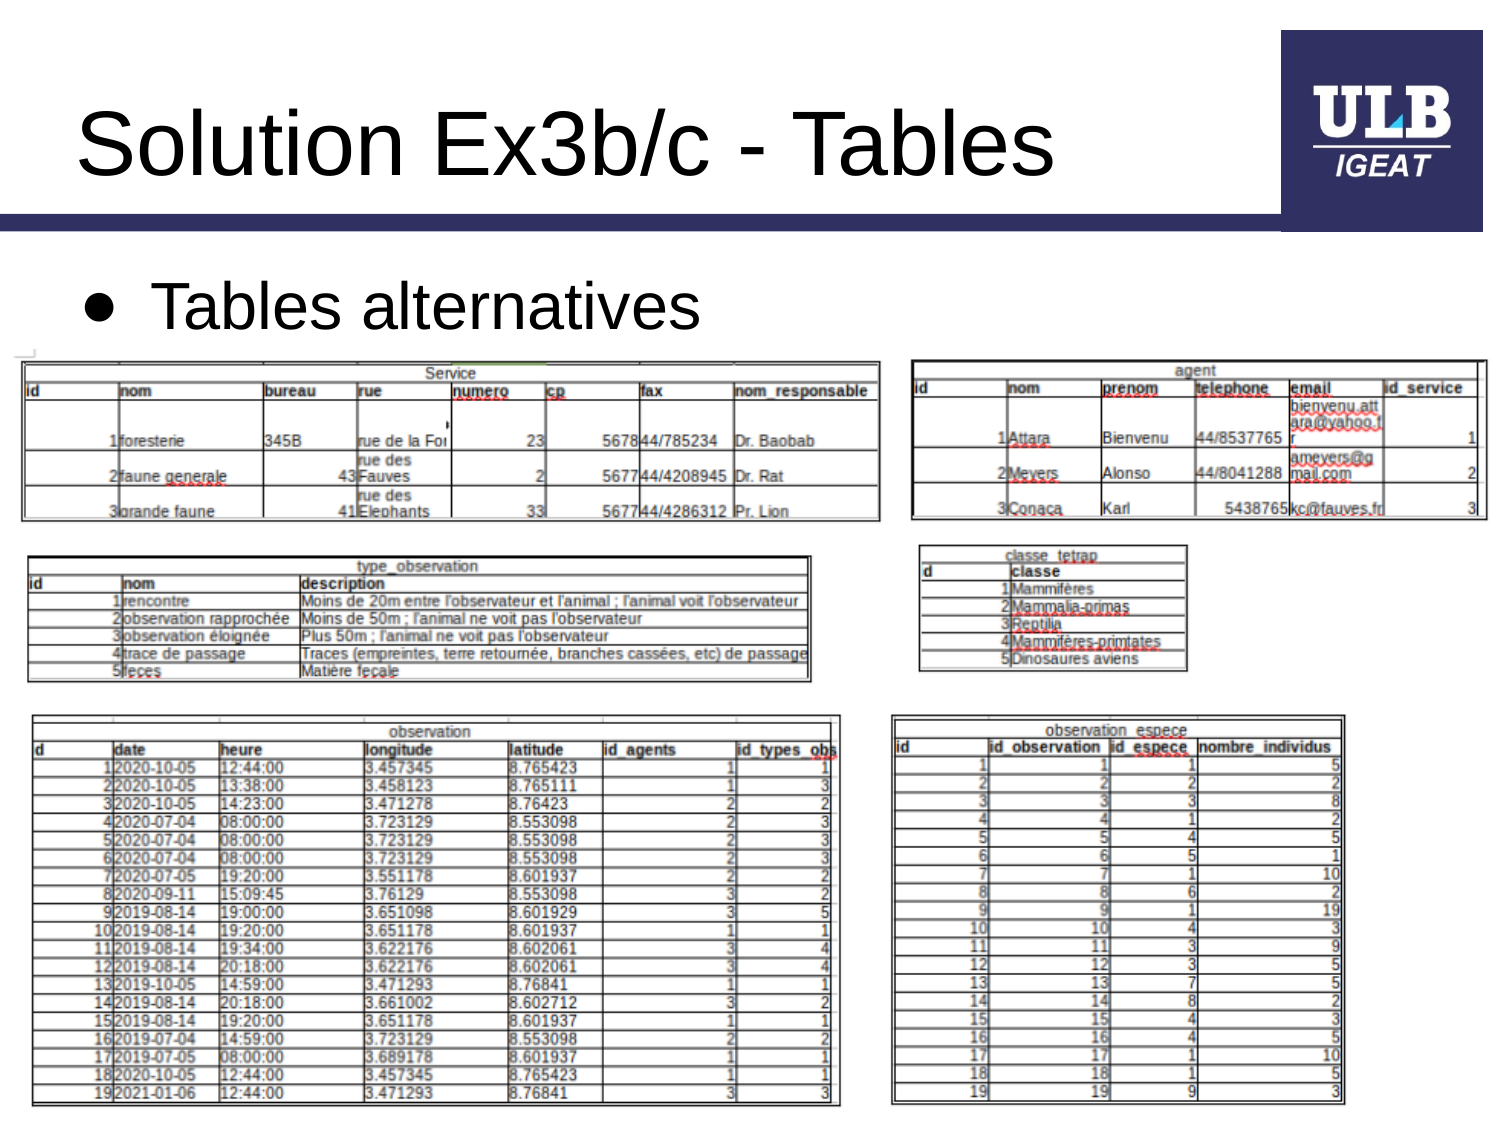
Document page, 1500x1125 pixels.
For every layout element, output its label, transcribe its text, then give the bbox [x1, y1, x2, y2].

title Solution Ex3b/c - Tables [75, 44, 1425, 233]
list Tables alternatives [75, 263, 1425, 349]
picture [0, 349, 1500, 1125]
picture [1281, 30, 1483, 232]
